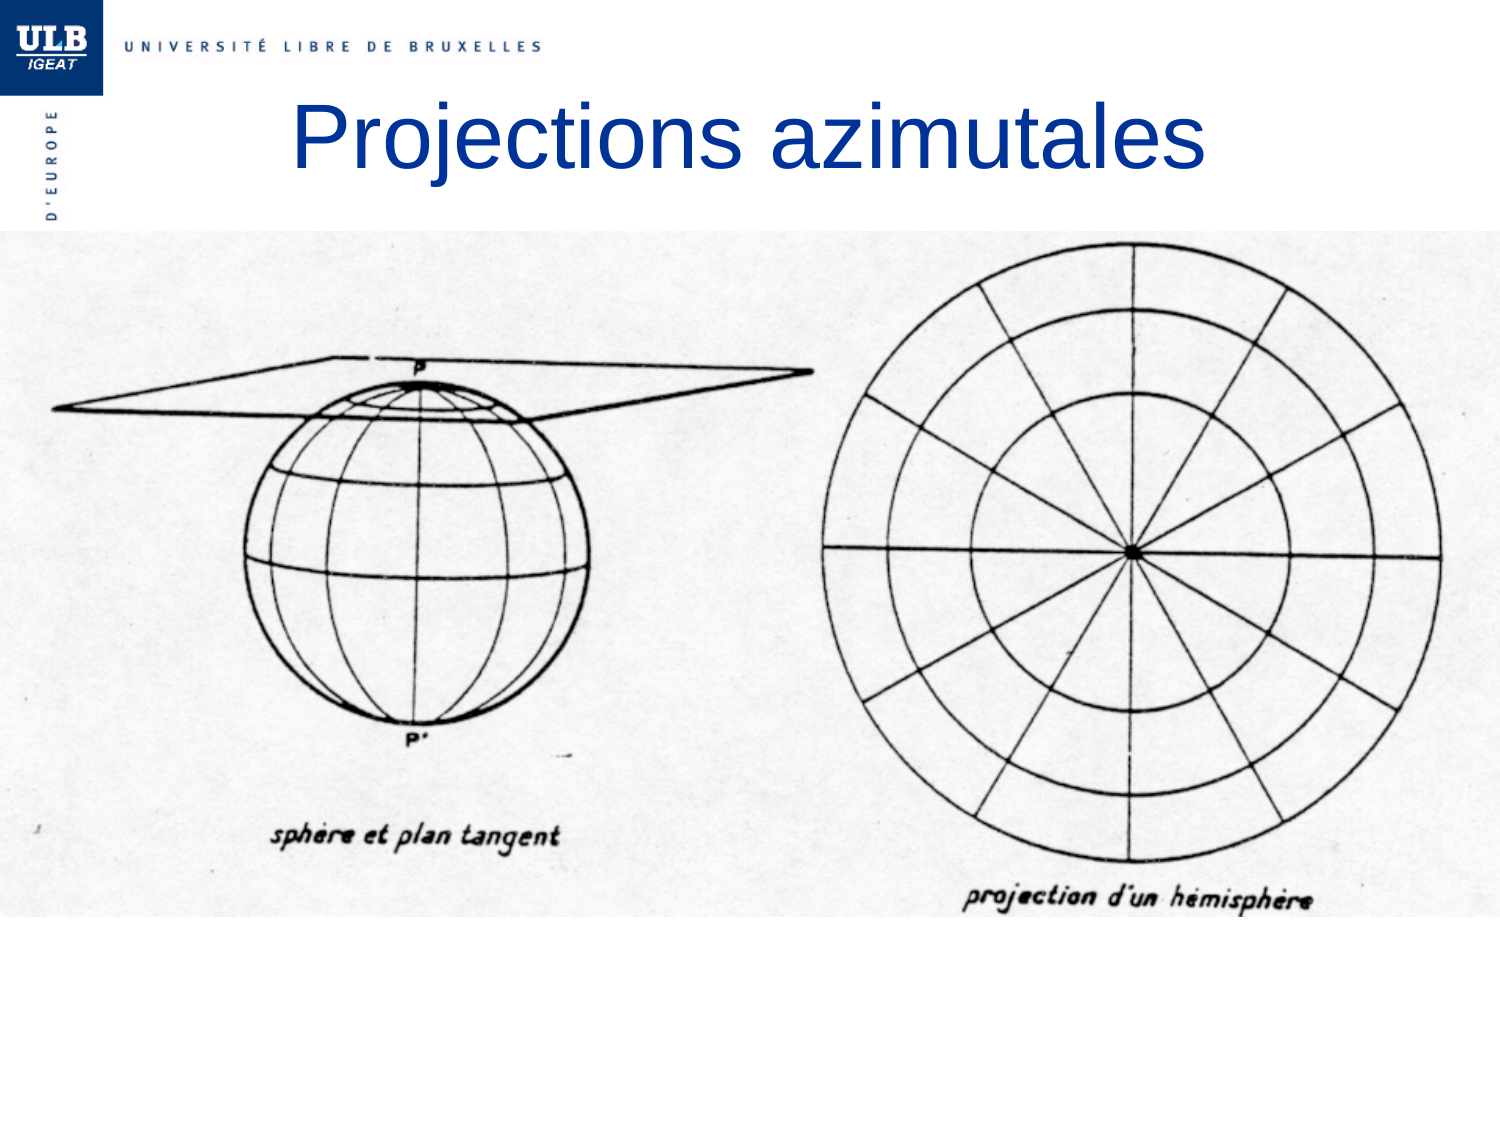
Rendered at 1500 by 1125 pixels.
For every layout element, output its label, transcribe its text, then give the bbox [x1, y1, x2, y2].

picture [0, 0, 1500, 1125]
title Projections azimutales [112, 78, 1388, 197]
